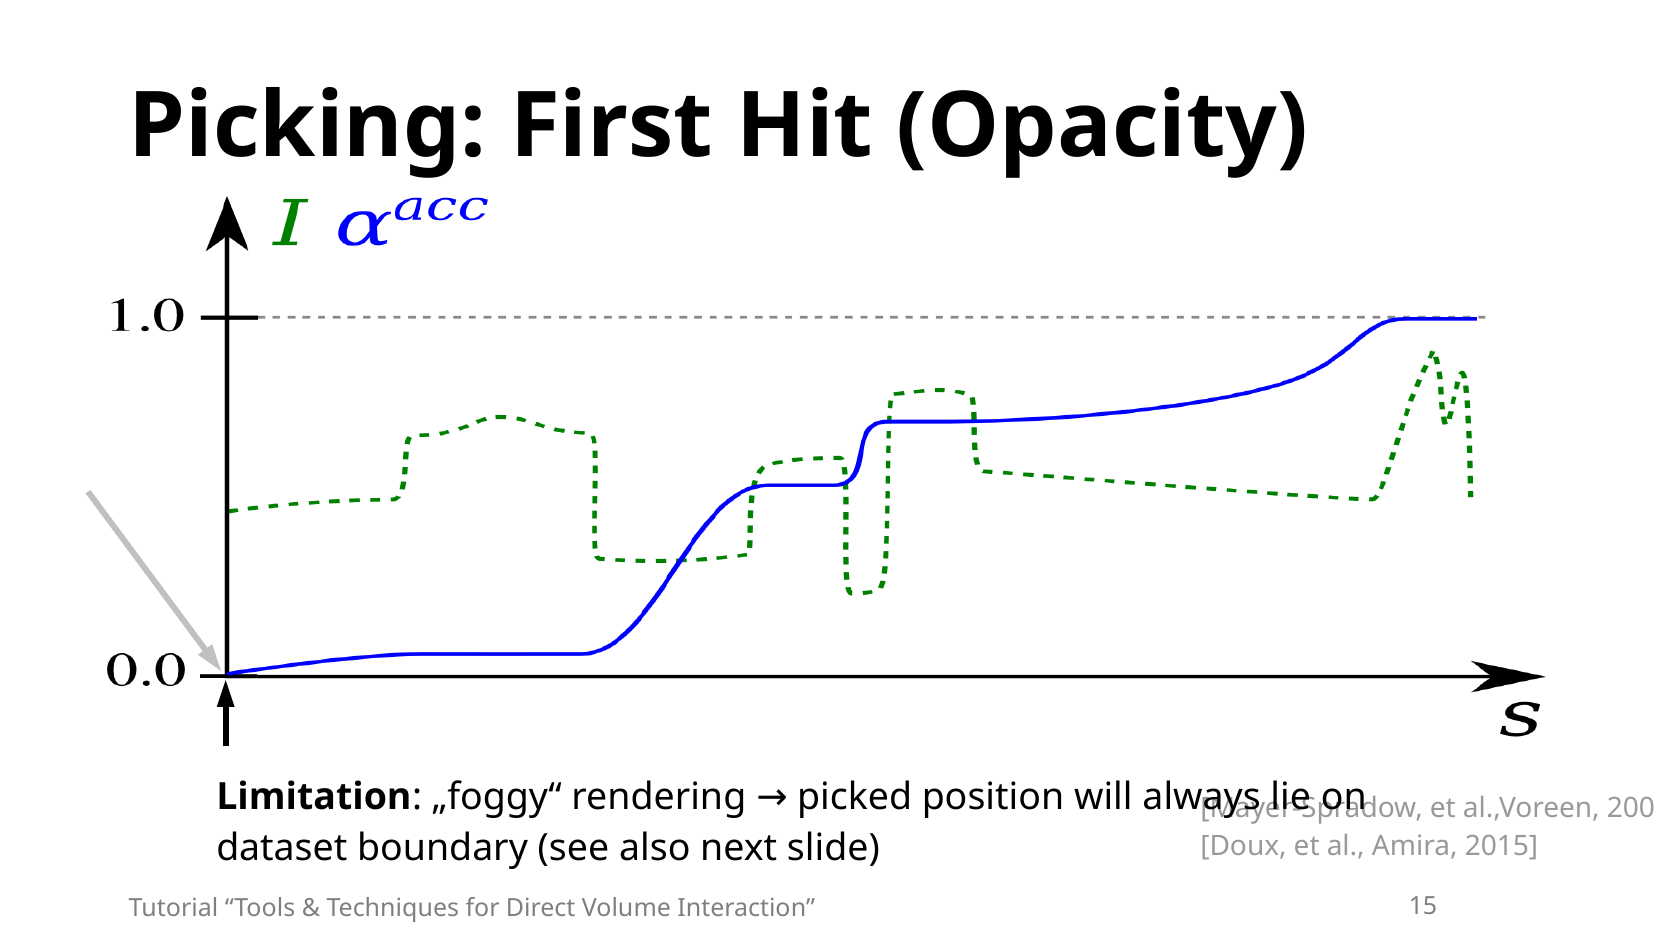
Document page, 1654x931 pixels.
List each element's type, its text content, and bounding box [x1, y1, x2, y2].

text_box Limitation: „foggy“ rendering → picked position will always lie on dataset boundary (see also next slide) [201, 762, 1186, 866]
text_box [Mayer-Spradow, et al.,Voreen, 2009] [Doux, et al., Amira, 2015] [1186, 780, 1649, 861]
title Picking: First Hit (Opacity) [113, 50, 1540, 183]
picture [100, 183, 1553, 747]
